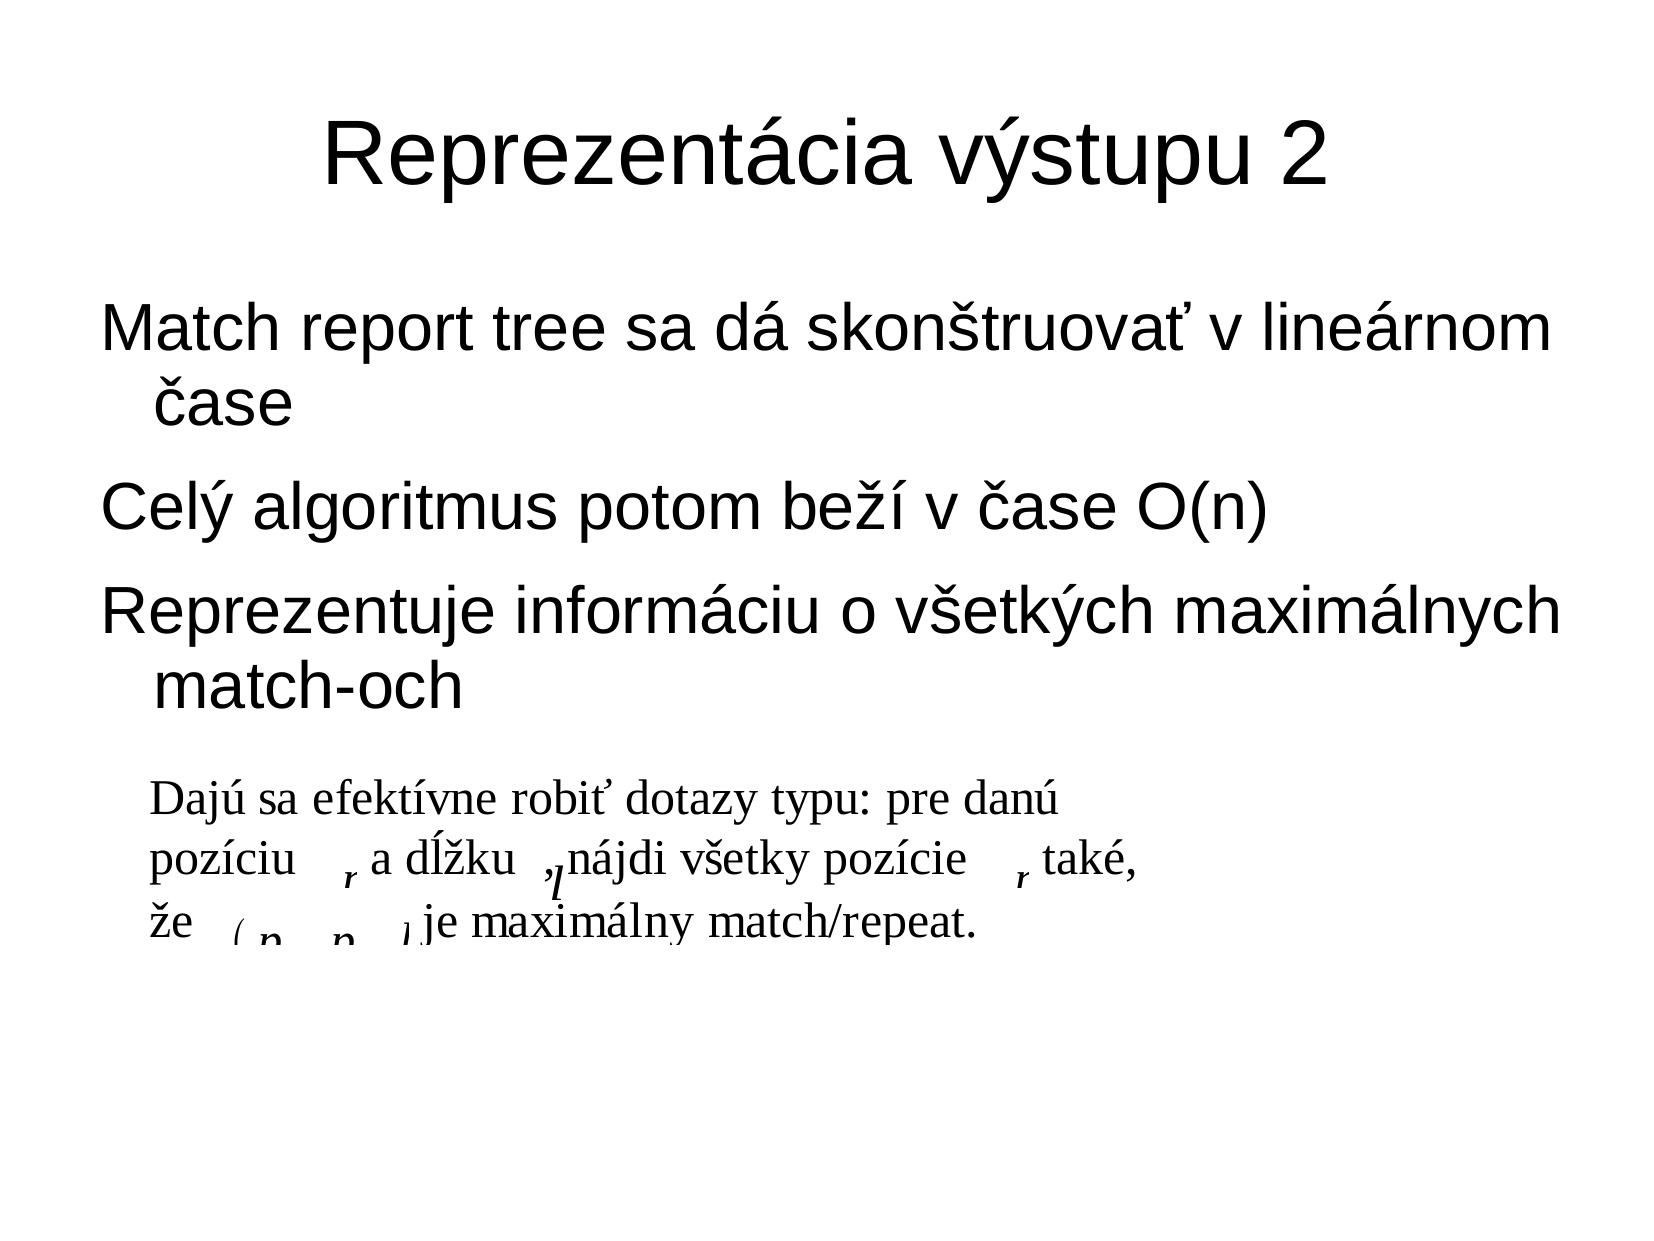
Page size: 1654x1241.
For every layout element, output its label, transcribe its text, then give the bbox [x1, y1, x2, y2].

title Reprezentácia výstupu 2 [82, 49, 1571, 257]
list Match report tree sa dá skonštruovať v lineárnom čase Celý algoritmus potom beží v čase O(n) Reprezentuje informáciu o všetkých maximálnych match-och [82, 290, 1571, 1109]
chart [147, 768, 1152, 945]
